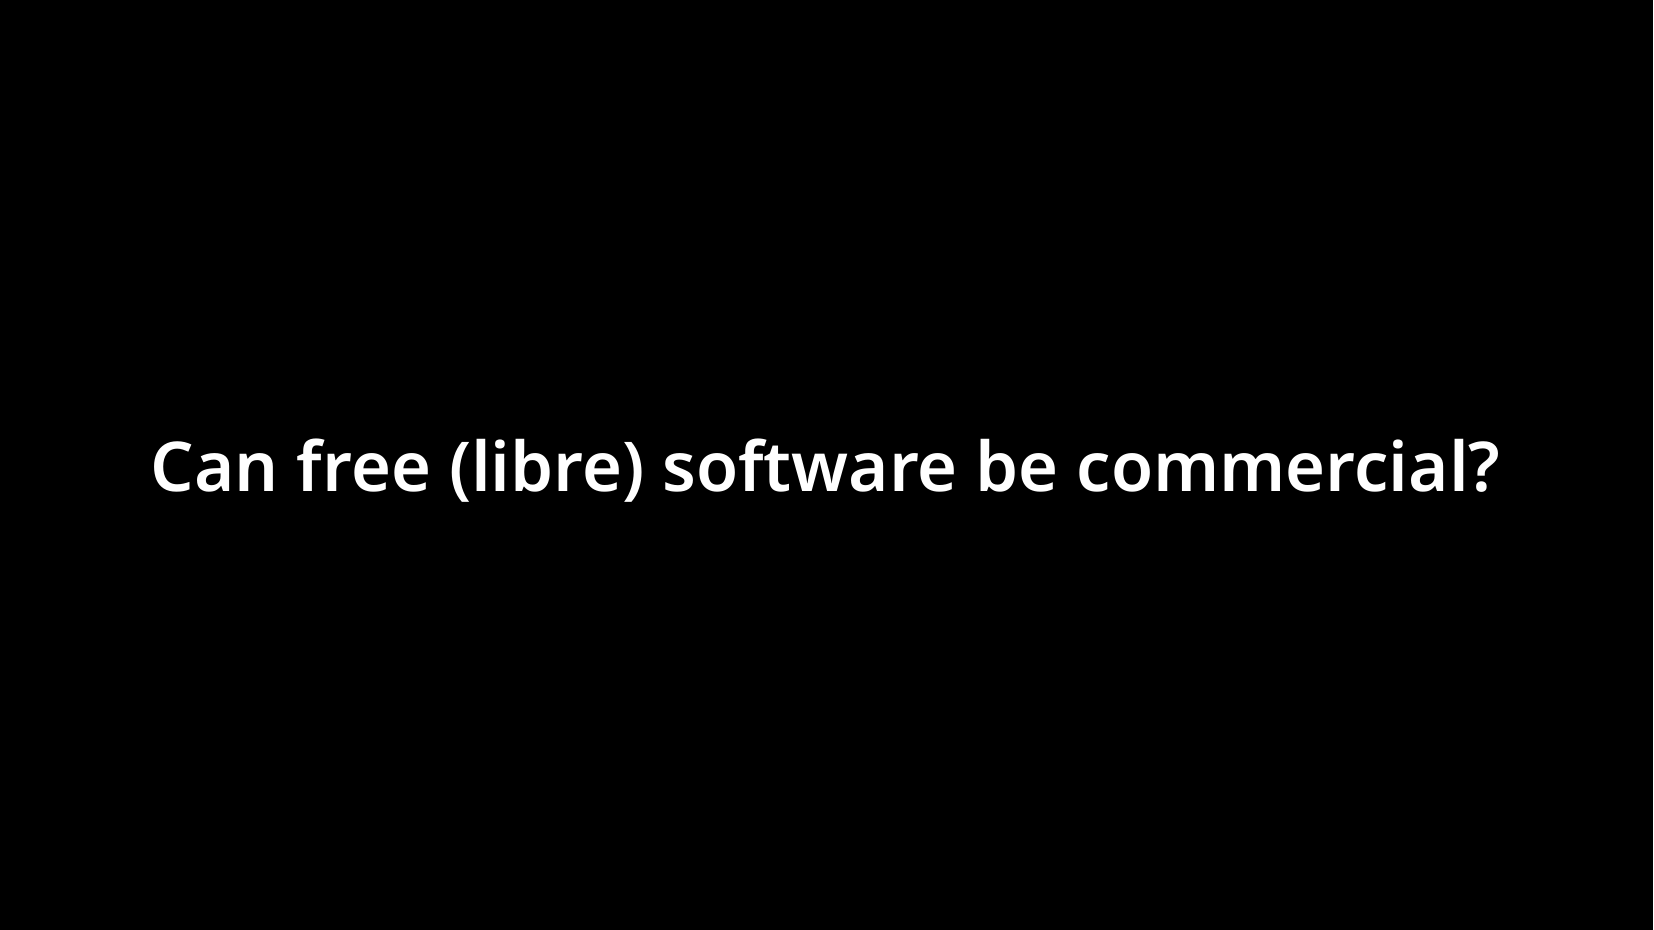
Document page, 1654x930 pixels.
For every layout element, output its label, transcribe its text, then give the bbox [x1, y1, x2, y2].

title Can free (libre) software be commercial? [82, 387, 1571, 543]
